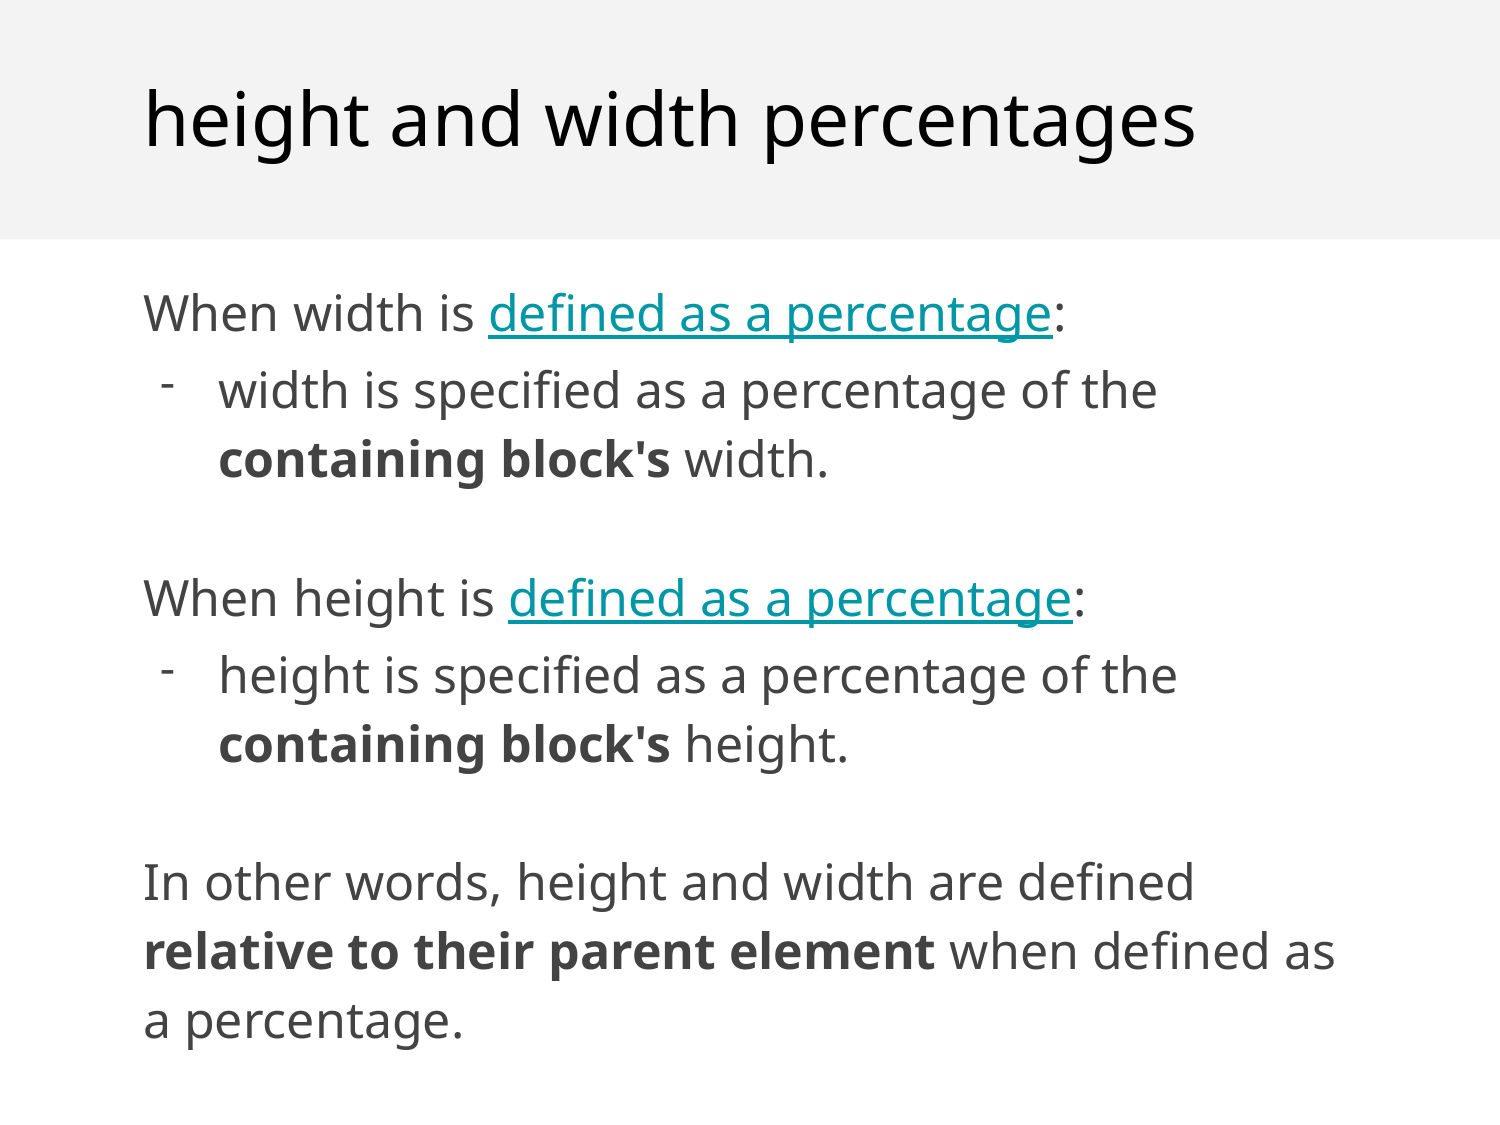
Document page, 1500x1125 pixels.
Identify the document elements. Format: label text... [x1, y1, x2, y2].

list When width is defined as a percentage: width is specified as a percentage of the containing block's width. When height is defined as a percentage: height is specified as a percentage of the containing block's height. In other words, height and width are defined relative to their parent element when defined as a percentage. [128, 255, 1372, 1004]
title height and width percentages [128, 56, 1372, 183]
